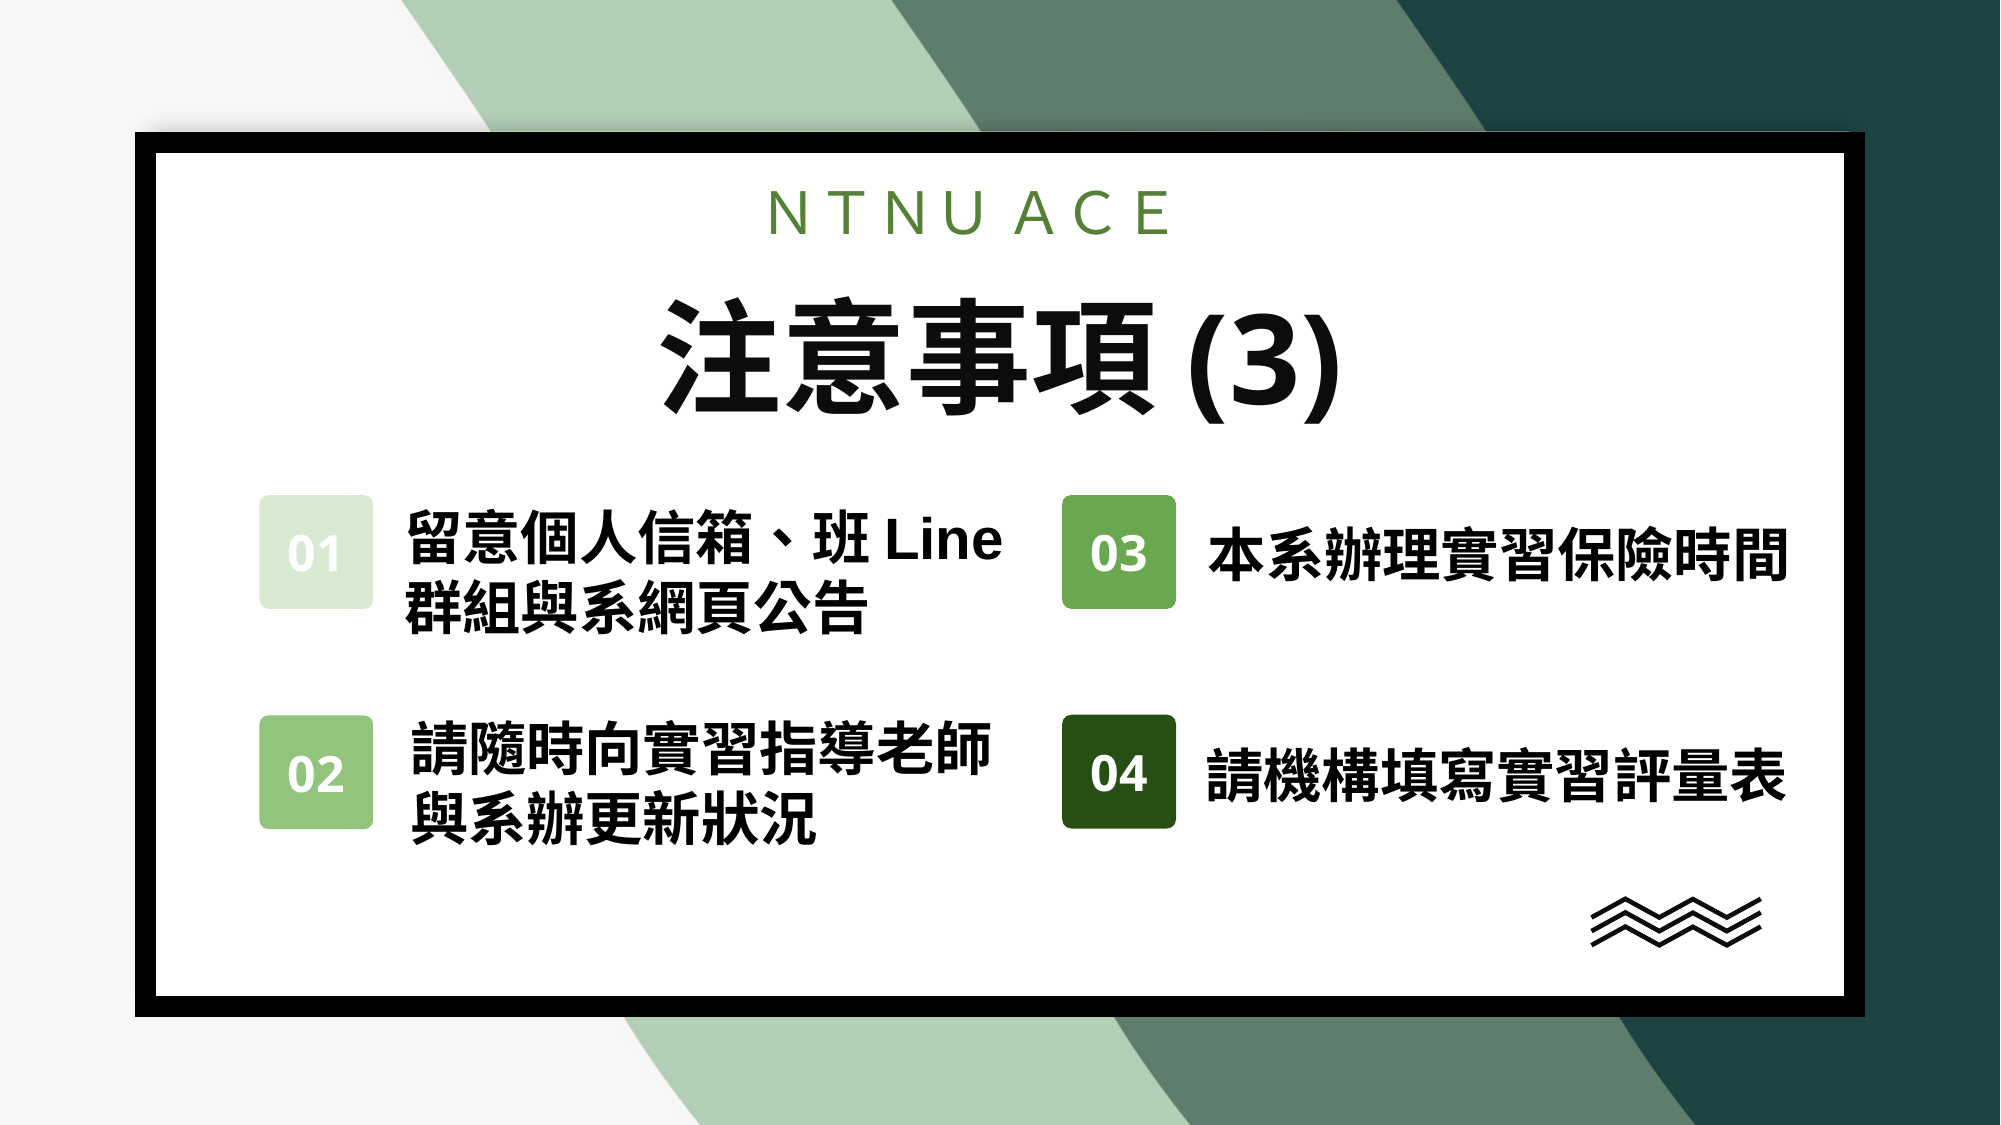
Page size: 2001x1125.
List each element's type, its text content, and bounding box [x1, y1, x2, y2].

text_box 03 [1062, 495, 1177, 609]
picture [0, 0, 2000, 1125]
text_box 本系辦理實習保險時間 [1192, 510, 2000, 597]
text_box 注意事項(3) [554, 272, 1445, 437]
text_box 請機構填寫實習評量表 [1194, 733, 1806, 816]
text_box 留意個人信箱、班Line群組與系網頁公告 [389, 493, 1040, 651]
text_box 02 [259, 715, 374, 830]
text_box 04 [1062, 714, 1177, 829]
text_box 請隨時向實習指導老師與系辦更新狀況 [399, 706, 1011, 859]
text_box [145, 143, 1855, 1006]
text_box ＮＴＮＵ ＡＣＥ [745, 169, 1255, 254]
text_box 01 [259, 495, 374, 609]
